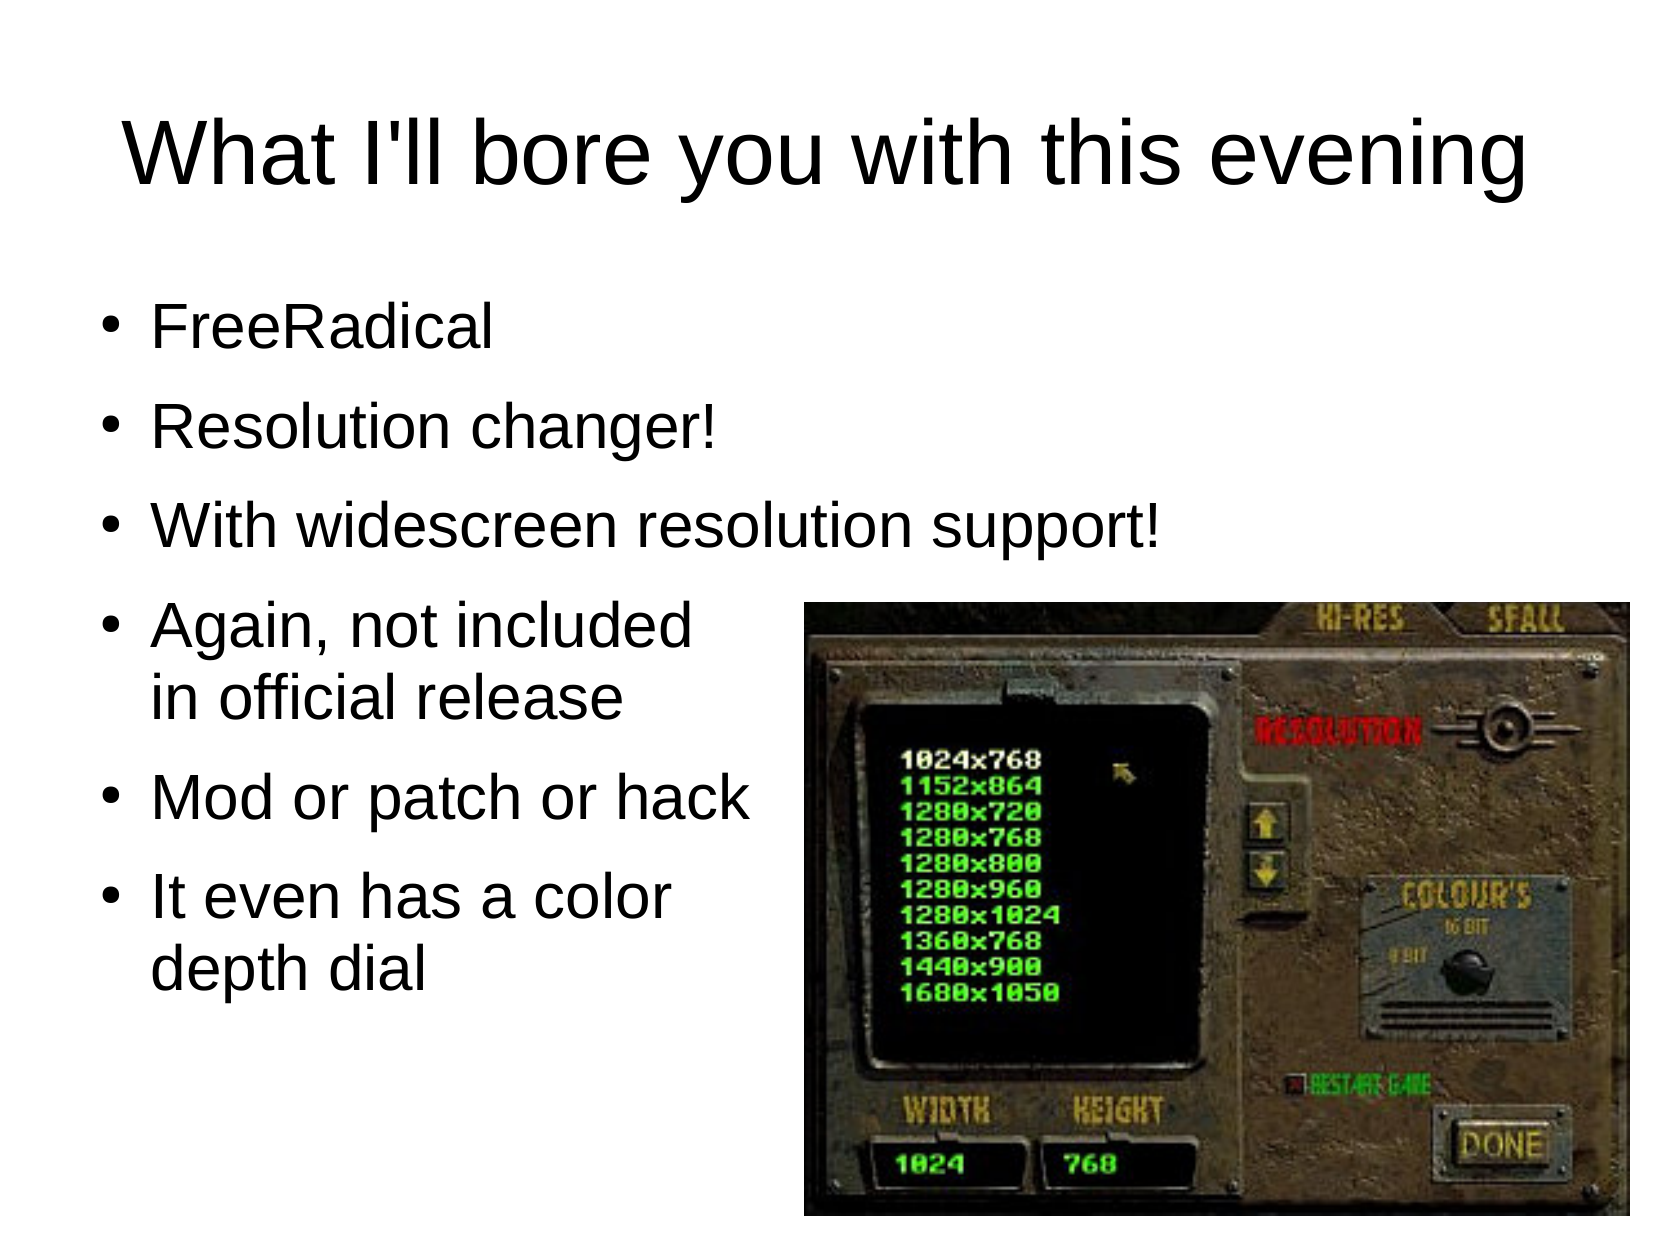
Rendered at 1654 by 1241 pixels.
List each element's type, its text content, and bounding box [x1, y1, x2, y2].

picture [804, 602, 1630, 1216]
list FreeRadical Resolution changer! With widescreen resolution support! Again, not included in official release Mod or patch or hack It even has a color depth dial [82, 290, 1571, 1010]
title What I'll bore you with this evening [82, 49, 1571, 257]
